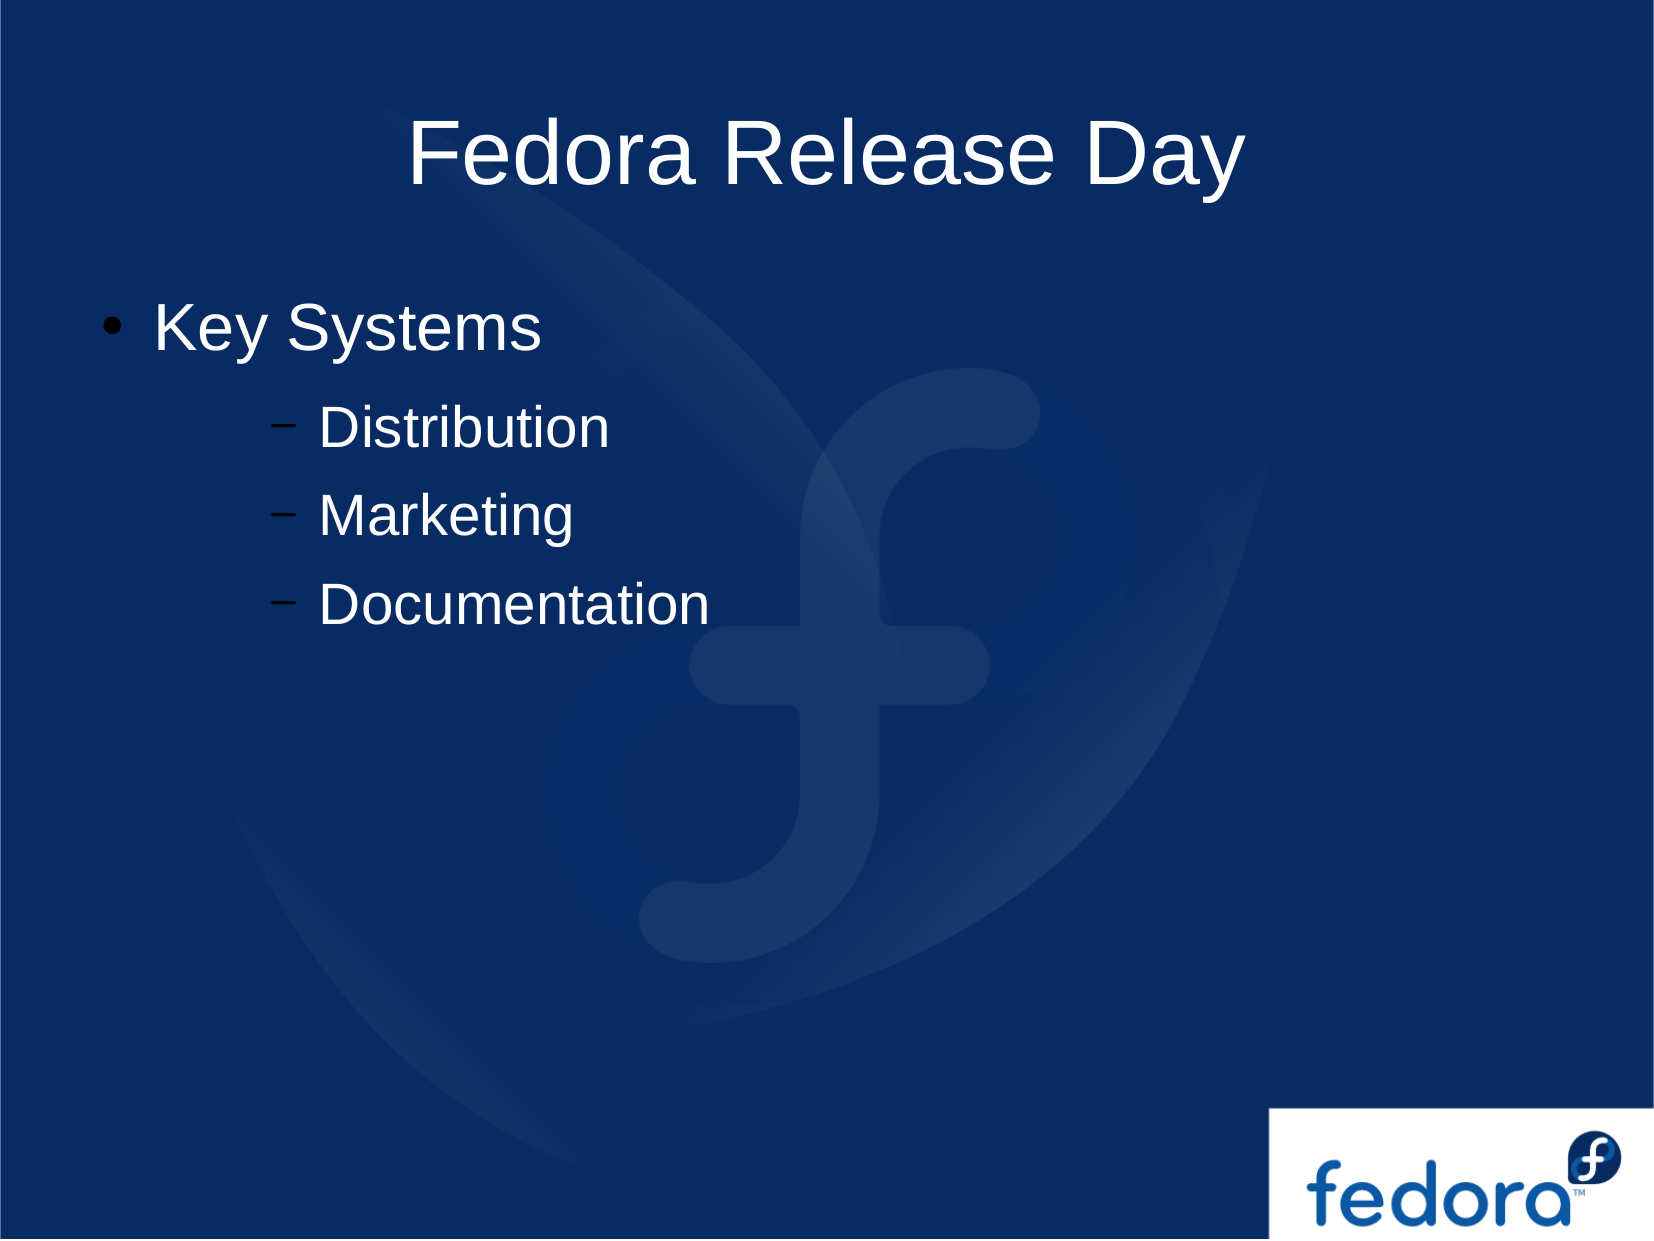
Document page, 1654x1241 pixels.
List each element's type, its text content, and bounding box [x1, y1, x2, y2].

list Key Systems Distribution Marketing Documentation [82, 290, 1571, 1094]
picture [0, 0, 1654, 1239]
title Fedora Release Day [82, 56, 1571, 250]
